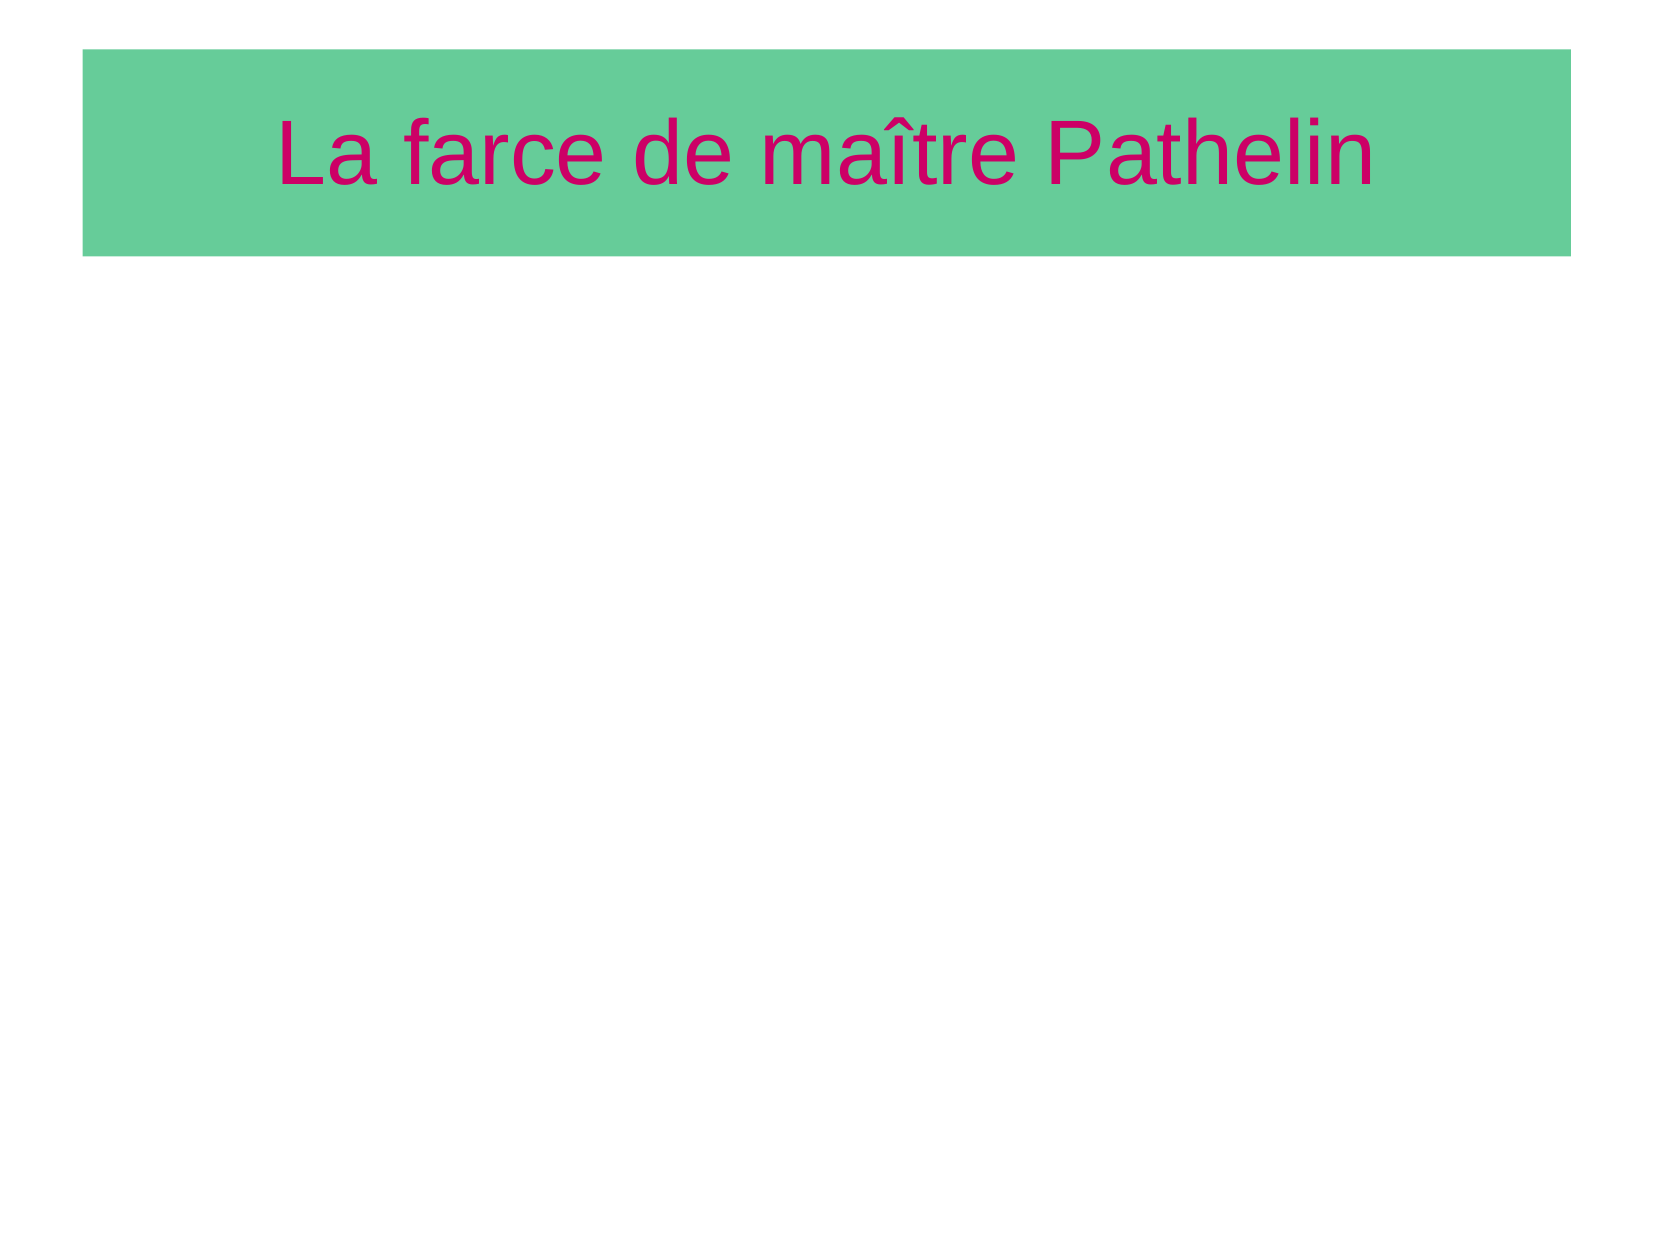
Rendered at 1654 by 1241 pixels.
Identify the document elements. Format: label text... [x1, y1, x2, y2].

title La farce de maître Pathelin [82, 49, 1571, 257]
